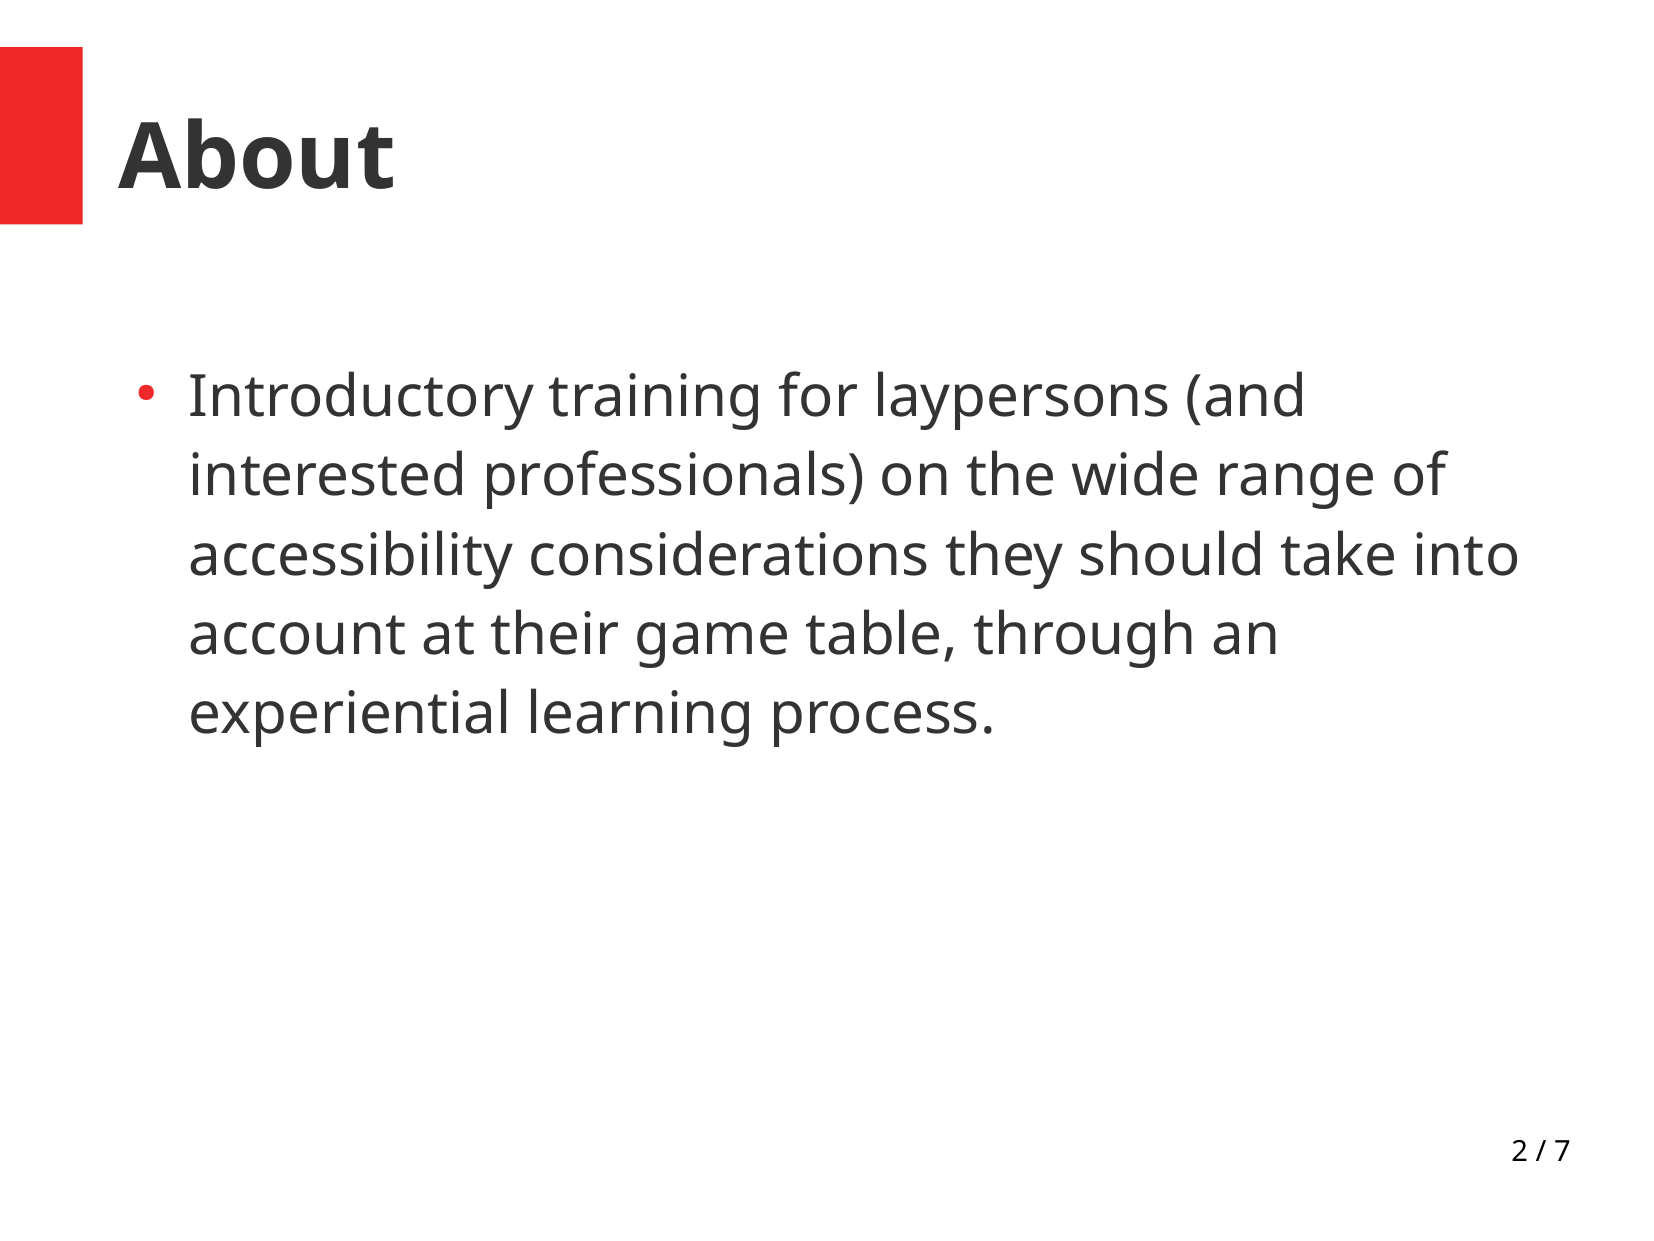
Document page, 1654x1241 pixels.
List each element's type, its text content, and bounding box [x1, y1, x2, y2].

title About [118, 49, 1571, 257]
list Introductory training for laypersons (and interested professionals) on the wide range of accessibility considerations they should take into account at their game table, through an experiential learning process. [118, 354, 1536, 1074]
